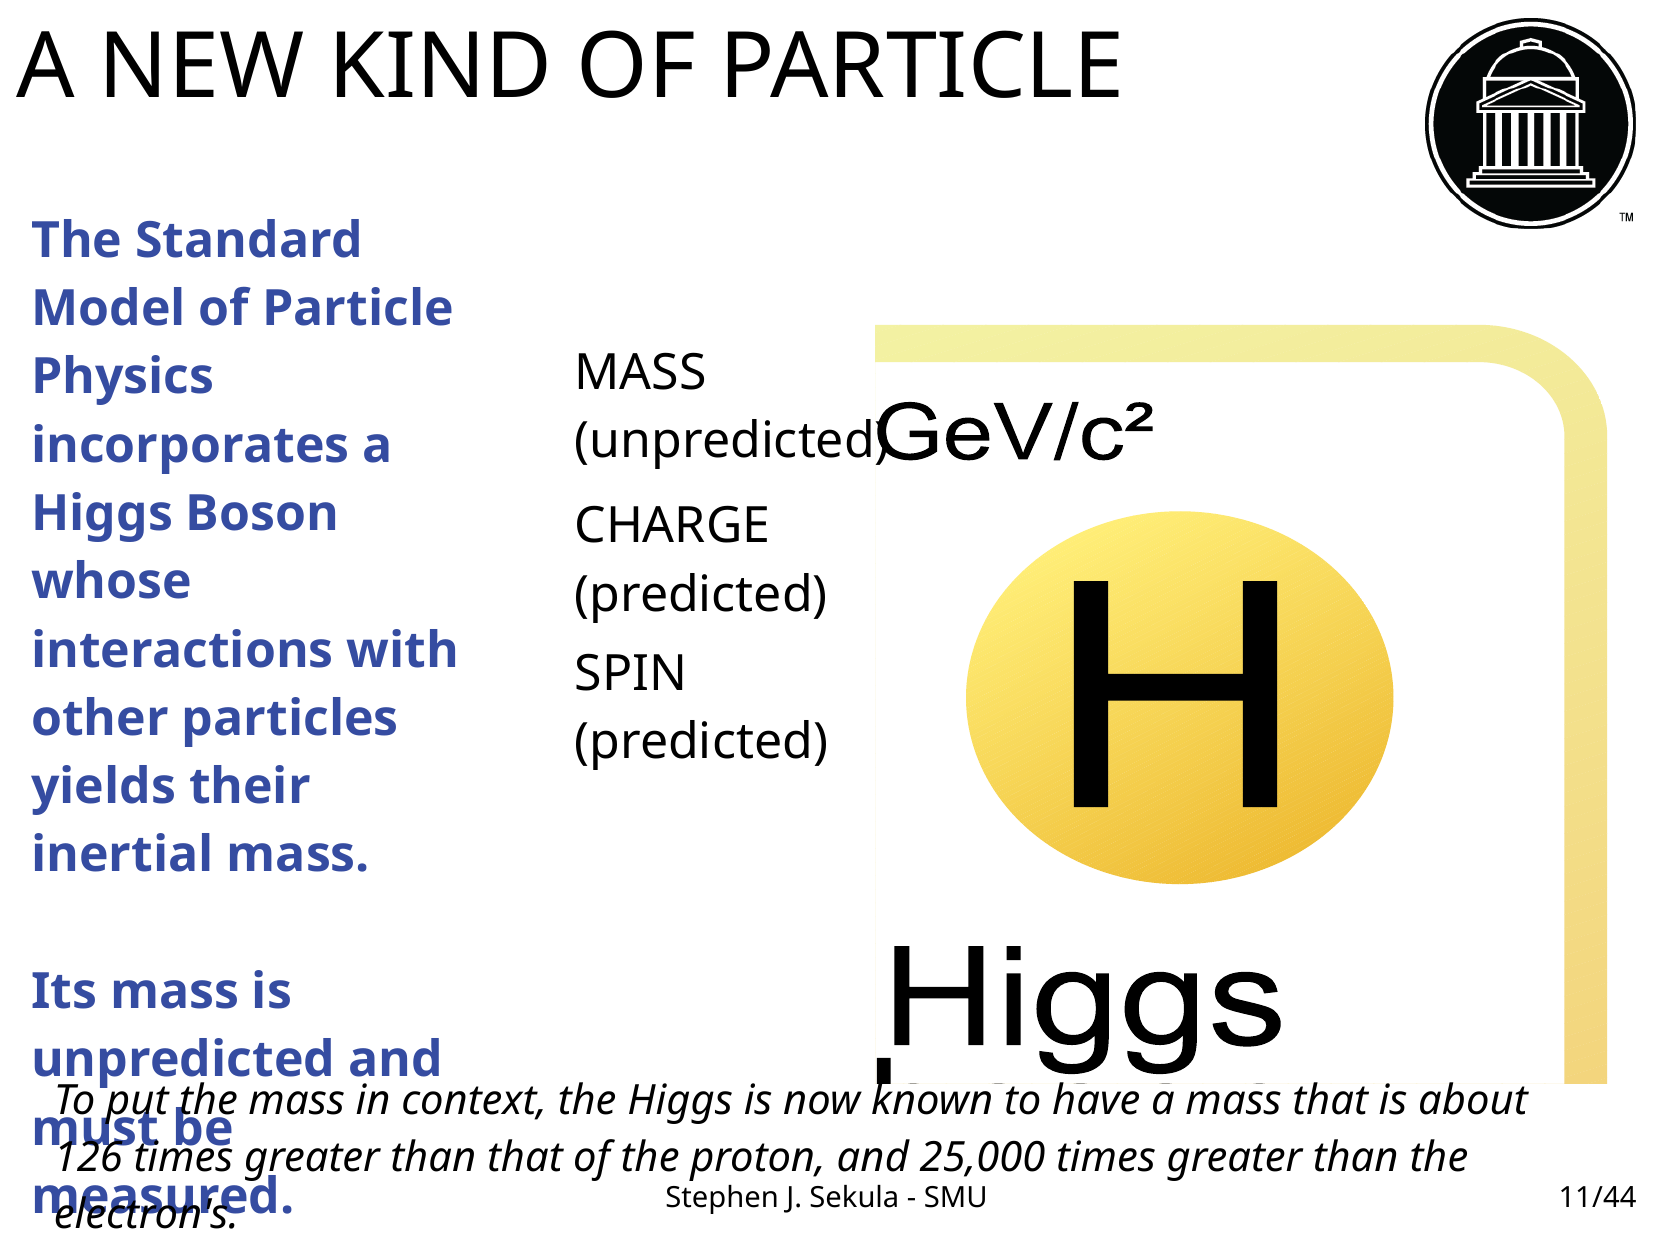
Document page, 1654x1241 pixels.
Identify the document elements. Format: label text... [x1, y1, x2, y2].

text_box MASS (unpredicted) [559, 328, 964, 473]
text_box The Standard Model of Particle Physics incorporates a Higgs Boson whose interactions with other particles yields their inertial mass. Its mass is unpredicted and must be measured. [16, 196, 514, 1051]
text_box SPIN (predicted) [559, 629, 964, 774]
text_box To put the mass in context, the Higgs is now known to have a mass that is about 126 times greater than that of the proton, and 25,000 times greater than the electron's. [39, 1062, 1605, 1185]
picture [875, 256, 1654, 1084]
title A NEW KIND OF PARTICLE [16, 0, 1415, 257]
picture [1425, 18, 1636, 229]
text_box CHARGE (predicted) [559, 481, 964, 626]
